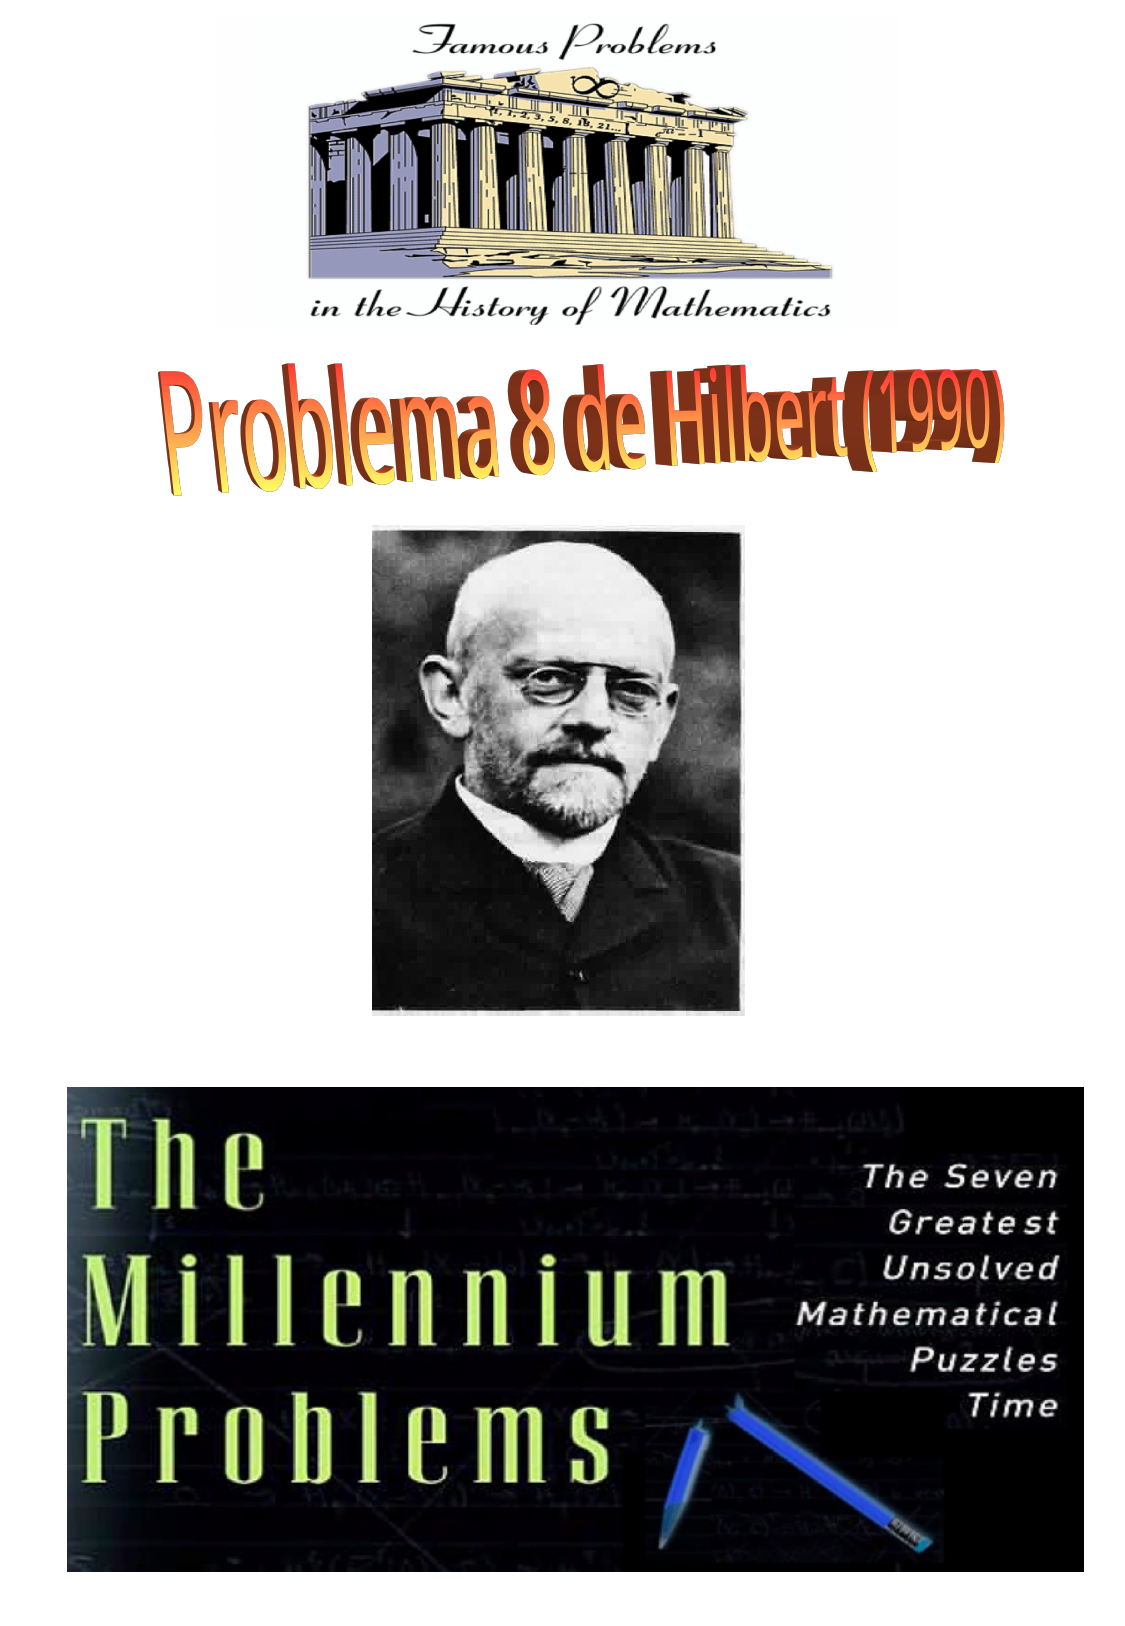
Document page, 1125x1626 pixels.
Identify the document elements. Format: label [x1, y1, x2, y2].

picture [372, 525, 745, 1016]
picture [67, 1087, 1084, 1572]
picture [212, 11, 898, 331]
